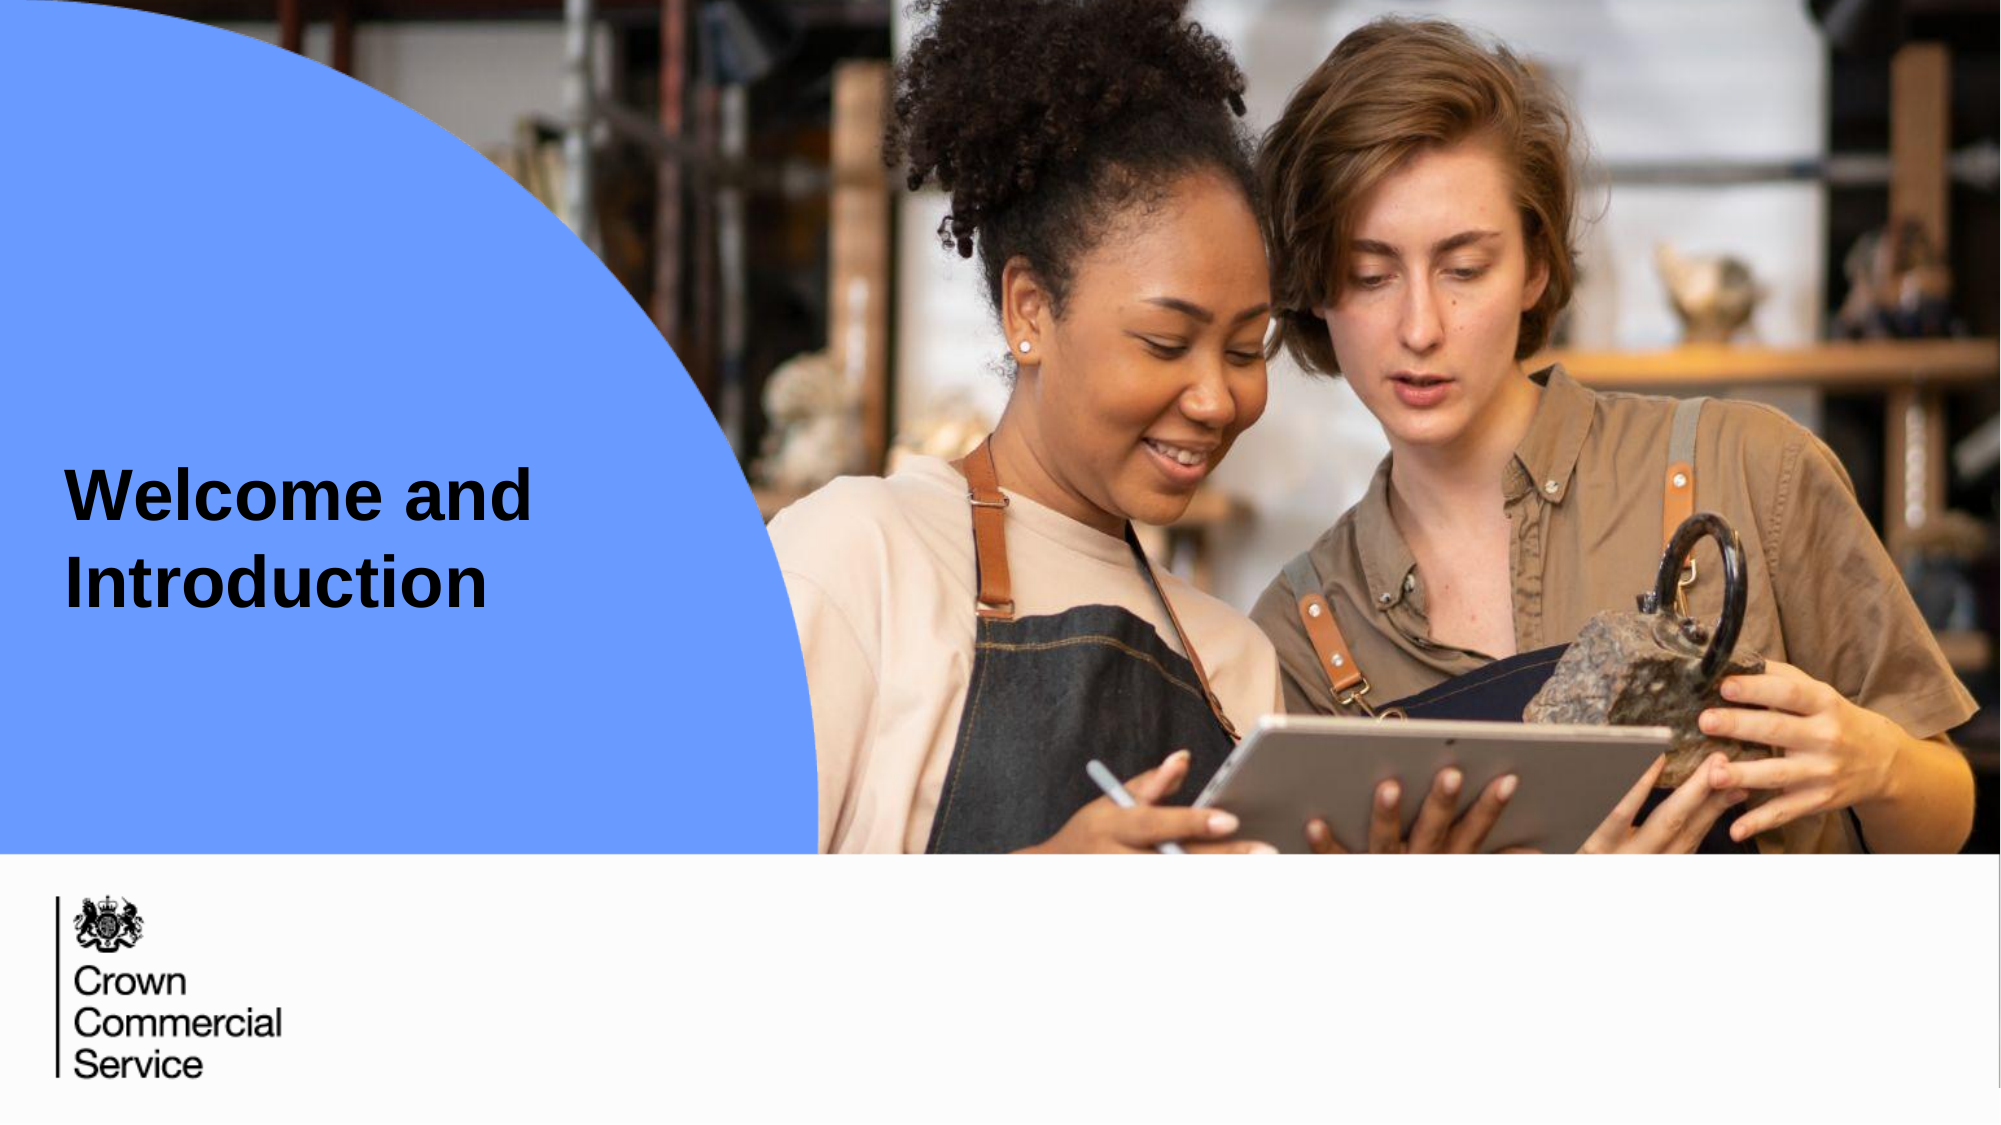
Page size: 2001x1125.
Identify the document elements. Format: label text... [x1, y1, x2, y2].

title Welcome and Introduction [64, 447, 681, 760]
